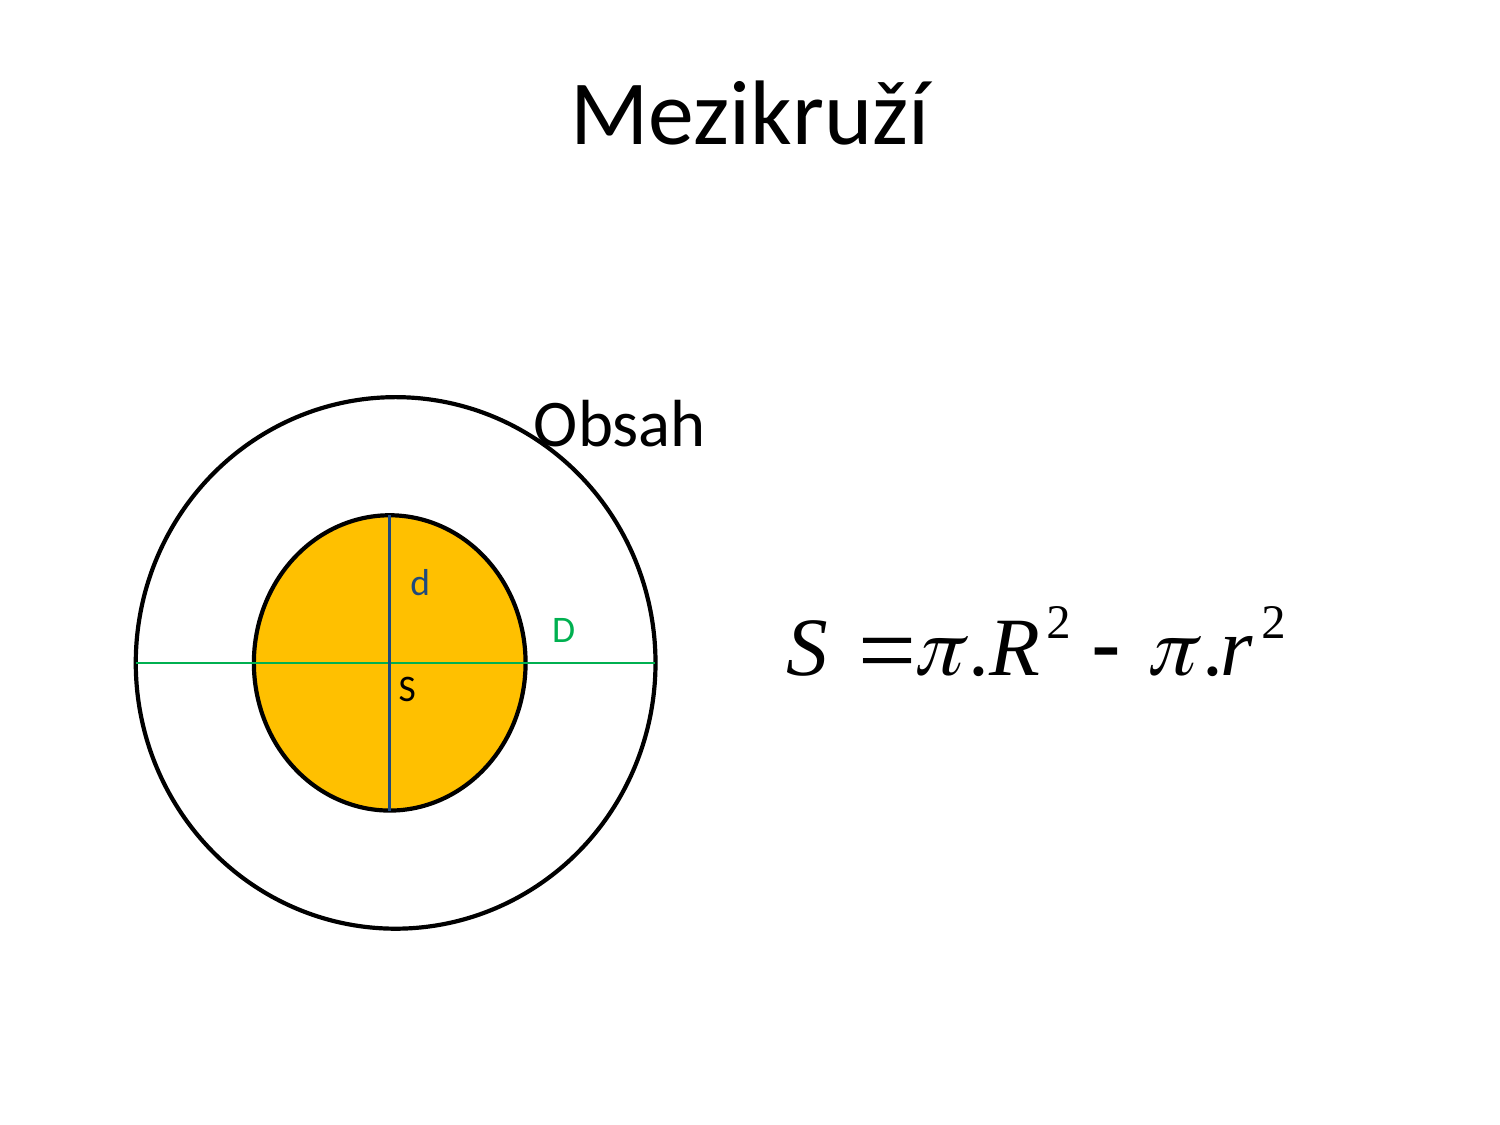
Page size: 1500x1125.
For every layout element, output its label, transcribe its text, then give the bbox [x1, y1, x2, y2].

text_box [253, 664, 388, 811]
text_box [253, 515, 388, 662]
text_box D [537, 597, 609, 658]
text_box [391, 664, 526, 811]
text_box [391, 515, 526, 662]
list Obsah [75, 262, 1425, 1005]
picture [772, 585, 1300, 696]
text_box S [383, 656, 443, 717]
text_box d [395, 550, 443, 611]
title Mezikruží [75, 45, 1425, 233]
